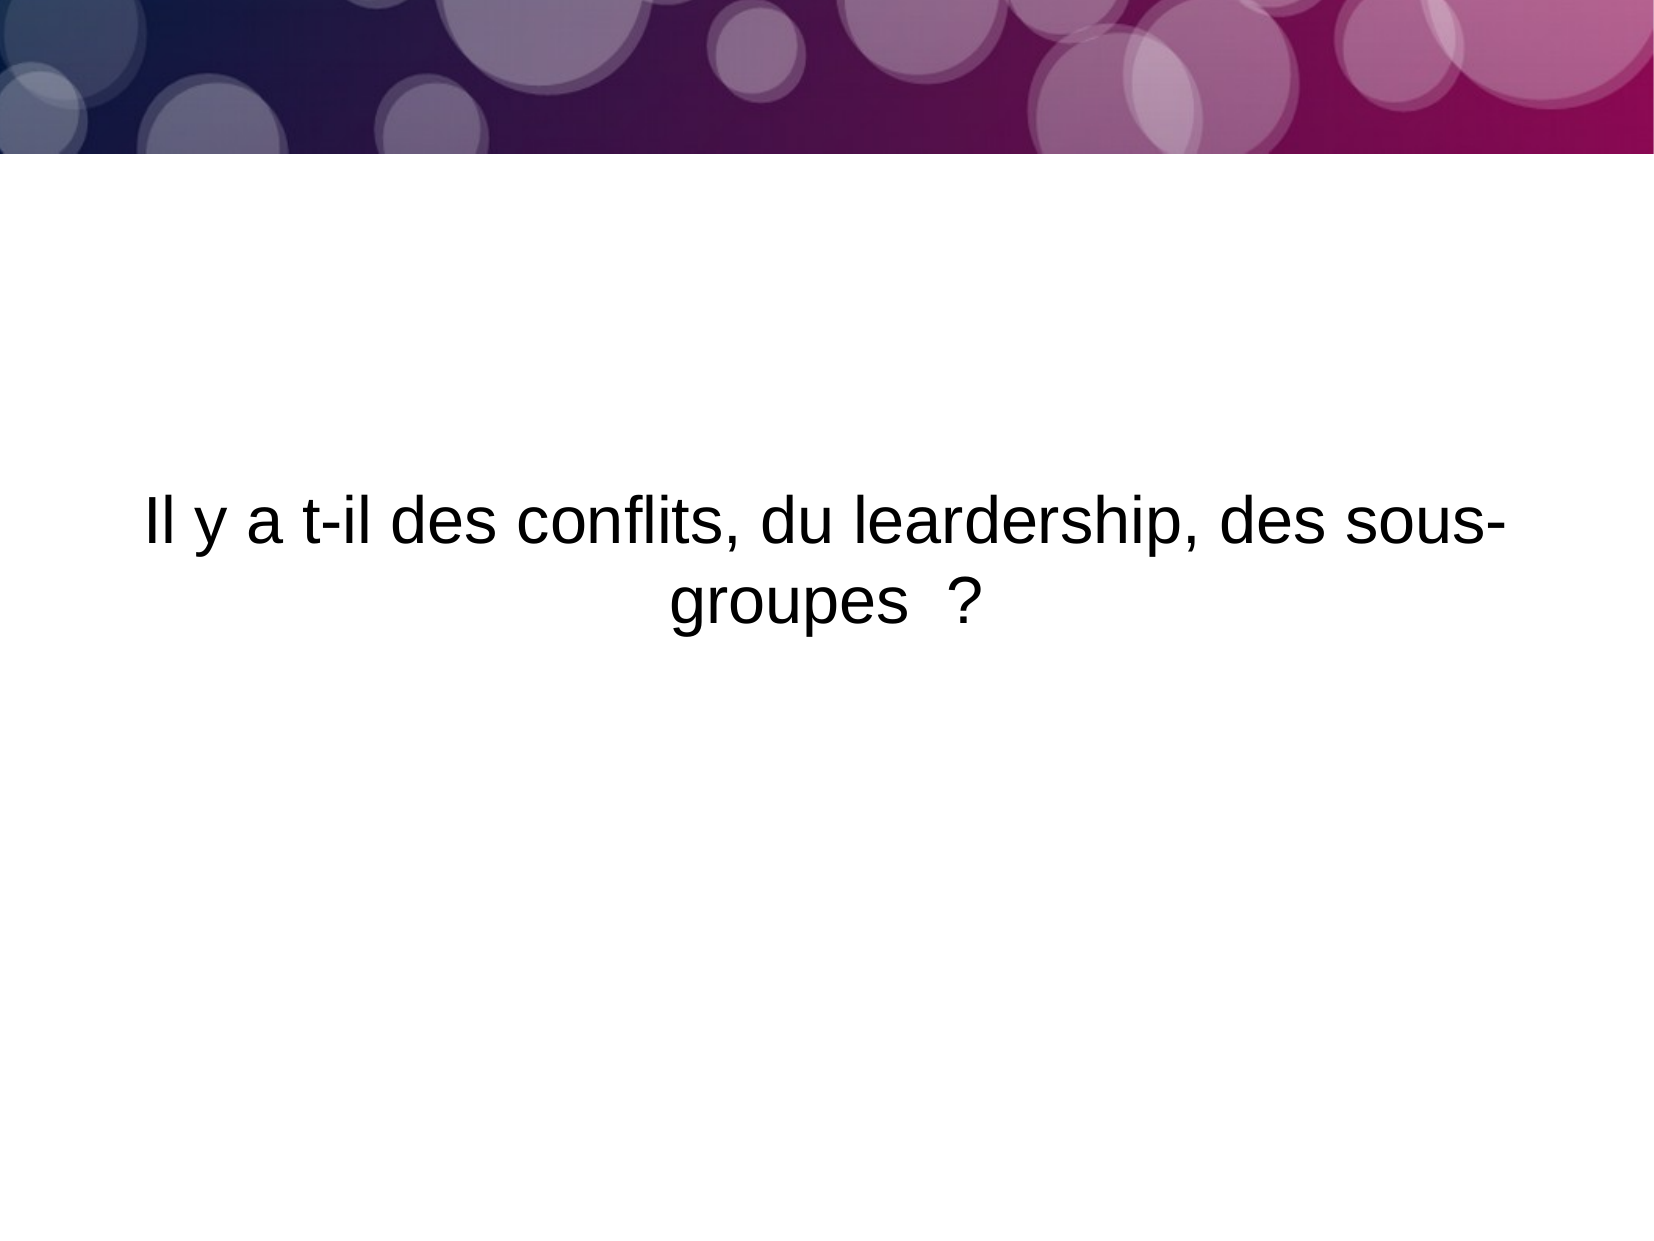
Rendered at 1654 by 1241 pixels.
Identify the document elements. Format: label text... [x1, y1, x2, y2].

subtitle Il y a t-il des conflits, du leardership, des sous-groupes ? [82, 159, 1571, 955]
